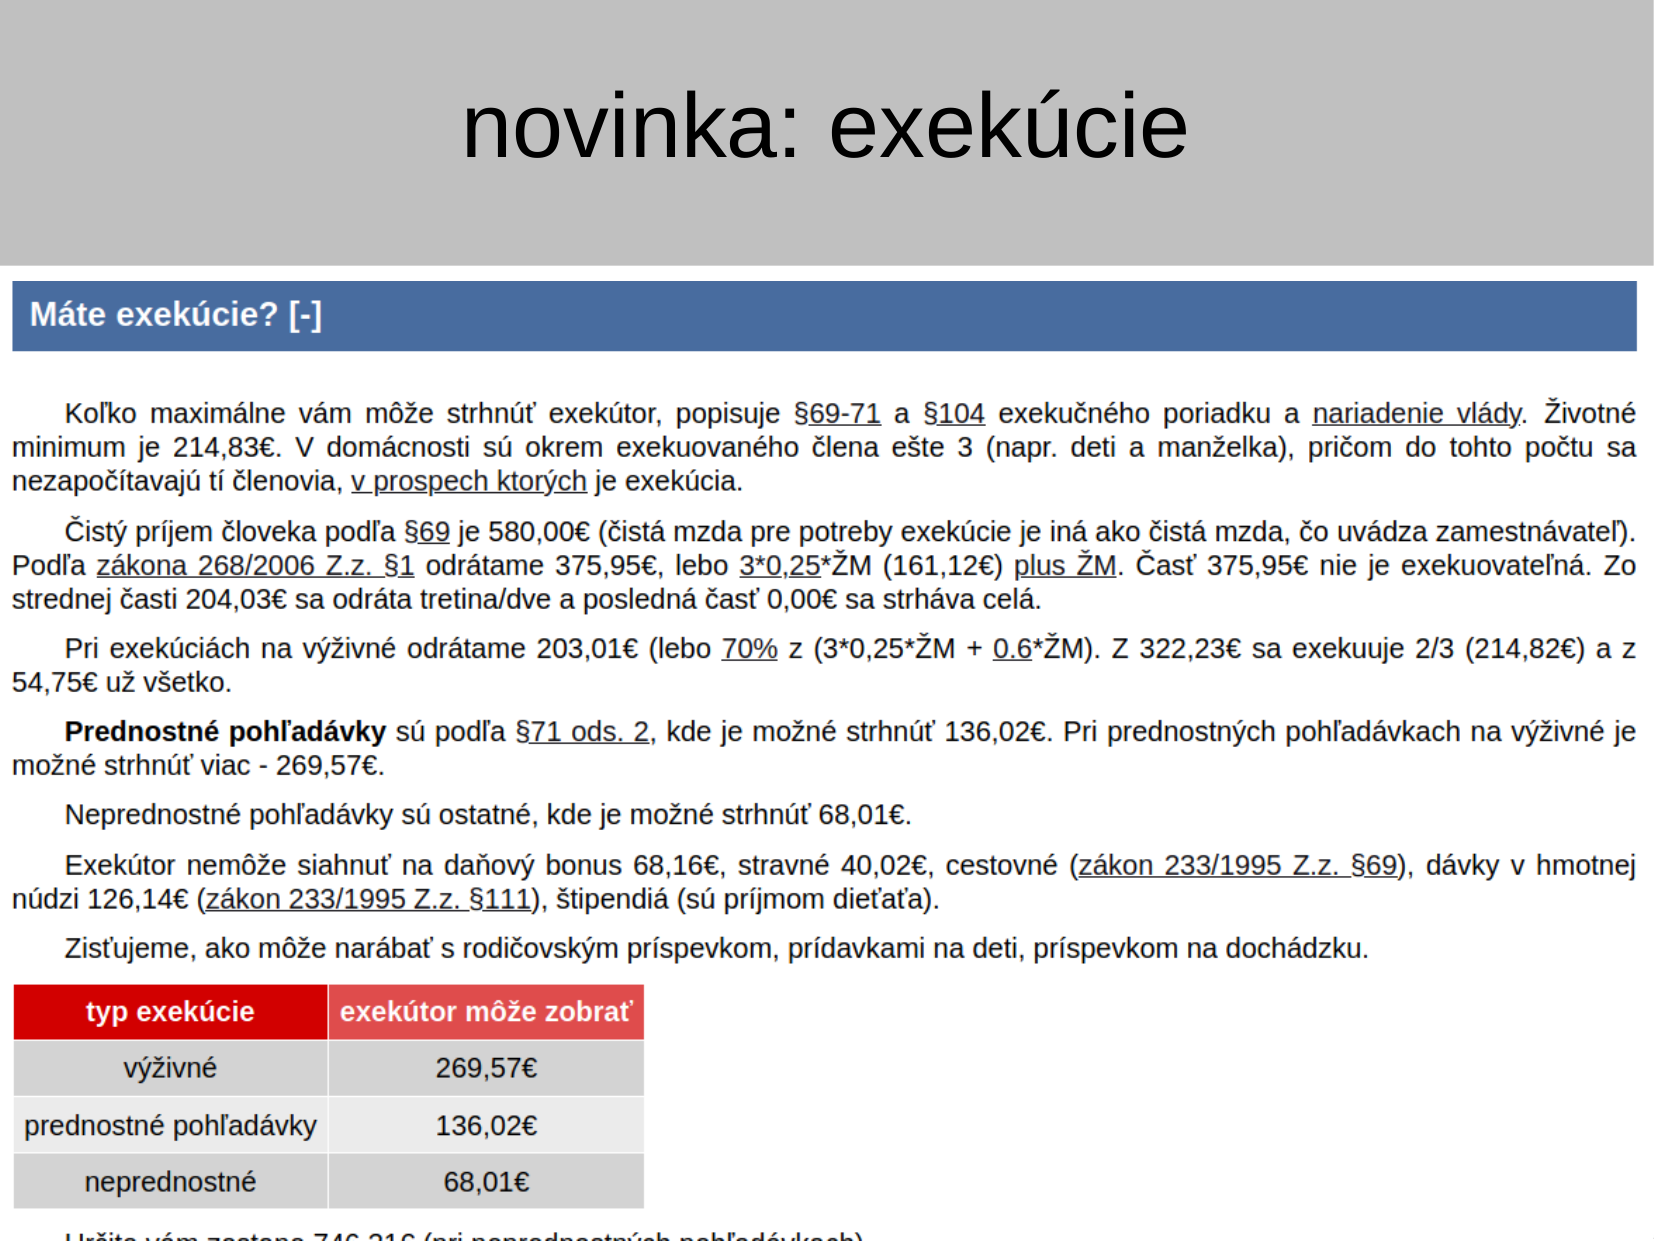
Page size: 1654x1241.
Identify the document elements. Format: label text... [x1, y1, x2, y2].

picture [0, 281, 1654, 1241]
title novinka: exekúcie [88, 29, 1565, 237]
